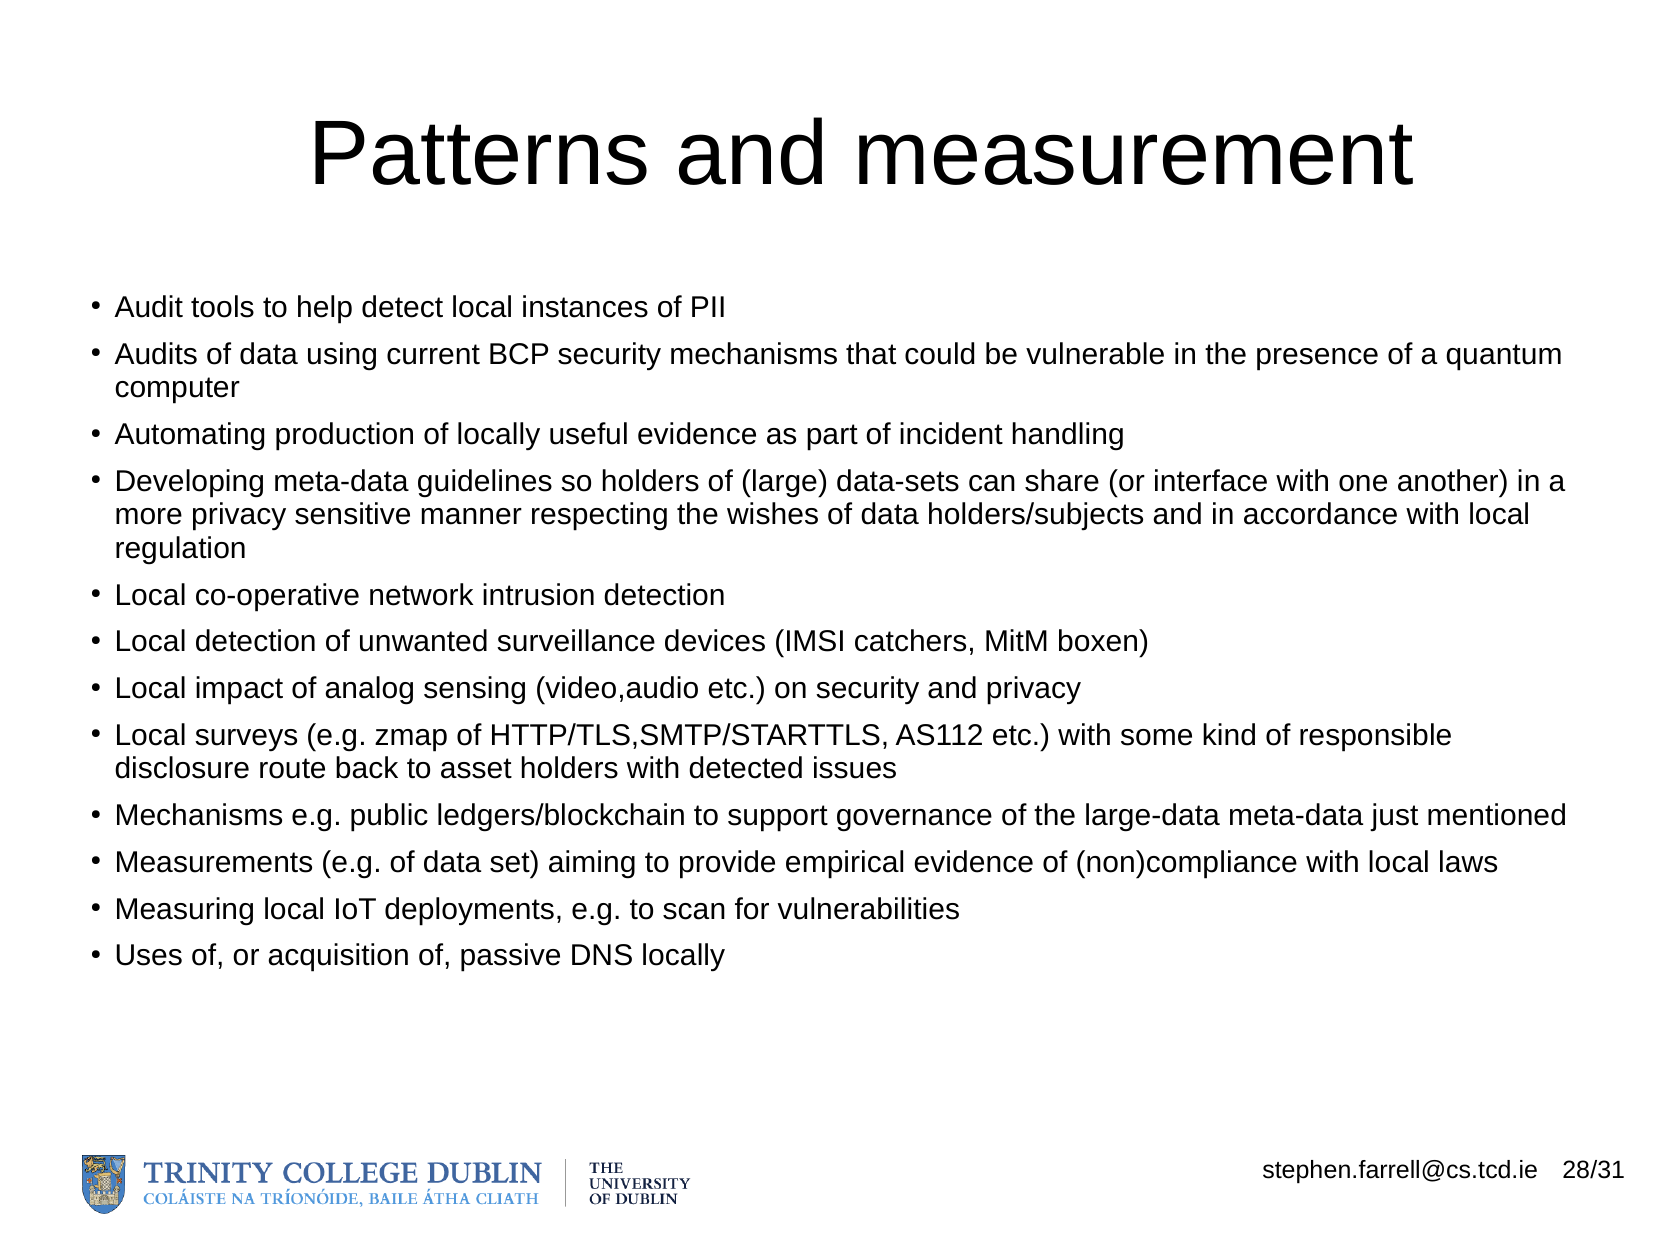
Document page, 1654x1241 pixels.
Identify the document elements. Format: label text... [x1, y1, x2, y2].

picture [82, 1155, 694, 1214]
title Patterns and measurement [82, 49, 1571, 257]
list Audit tools to help detect local instances of PII Audits of data using current BCP security mechanisms that could be vulnerable in the presence of a quantum computer Automating production of locally useful evidence as part of incident handling Developing meta-data guidelines so holders of (large) data-sets can share (or interface with one another) in a more privacy sensitive manner respecting the wishes of data holders/subjects and in accordance with local regulation Local co-operative network intrusion detection Local detection of unwanted surveillance devices (IMSI catchers, MitM boxen) Local impact of analog sensing (video,audio etc.) on security and privacy Local surveys (e.g. zmap of HTTP/TLS,SMTP/STARTTLS, AS112 etc.) with some kind of responsible disclosure route back to asset holders with detected issues Mechanisms e.g. public ledgers/blockchain to support governance of the large-data meta-data just mentioned Measurements (e.g. of data set) aiming to provide empirical evidence of (non)compliance with local laws Measuring local IoT deployments, e.g. to scan for vulnerabilities Uses of, or acquisition of, passive DNS locally [82, 290, 1571, 1010]
